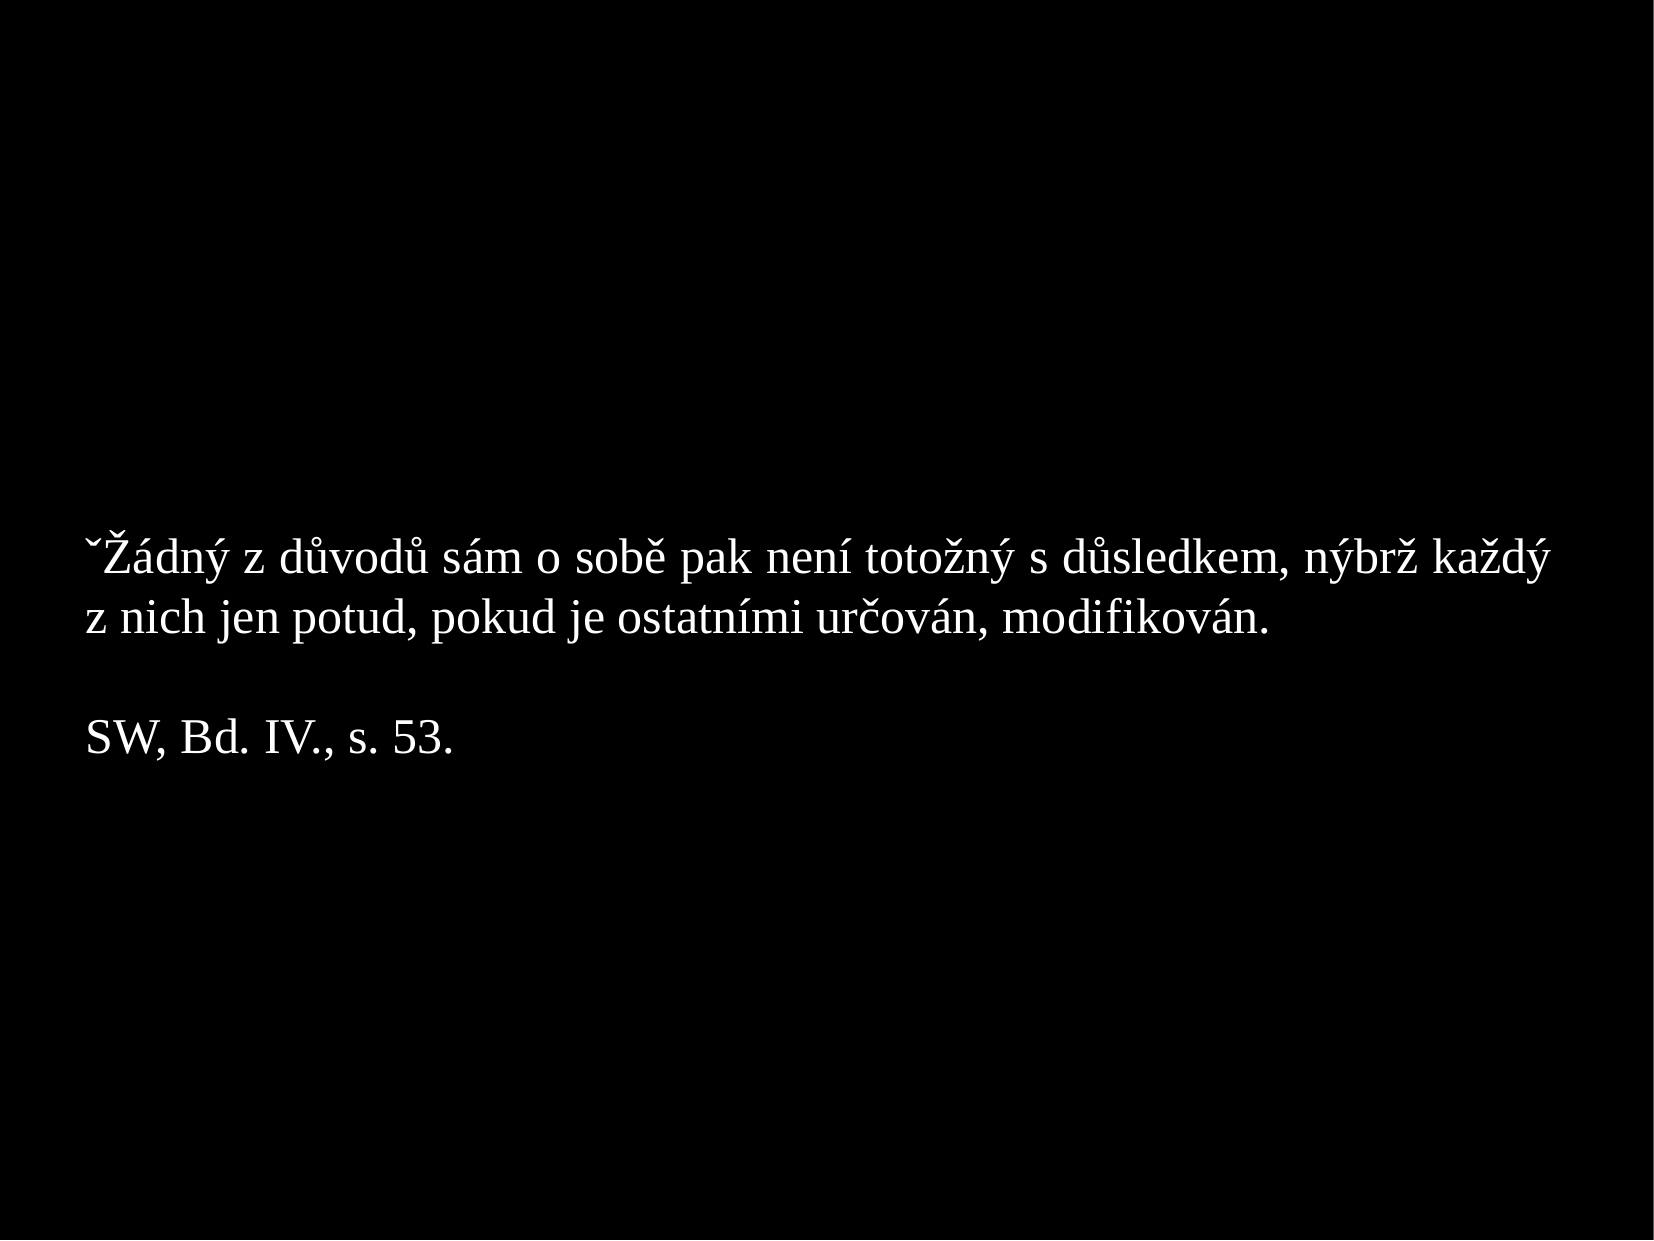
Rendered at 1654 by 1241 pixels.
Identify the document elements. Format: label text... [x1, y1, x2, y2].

text_box ˇŽádný z důvodů sám o sobě pak není totožný s důsledkem, nýbrž každý z nich jen potud, pokud je ostatními určován, modifikován. SW, Bd. IV., s. 53. [86, 106, 1568, 1182]
